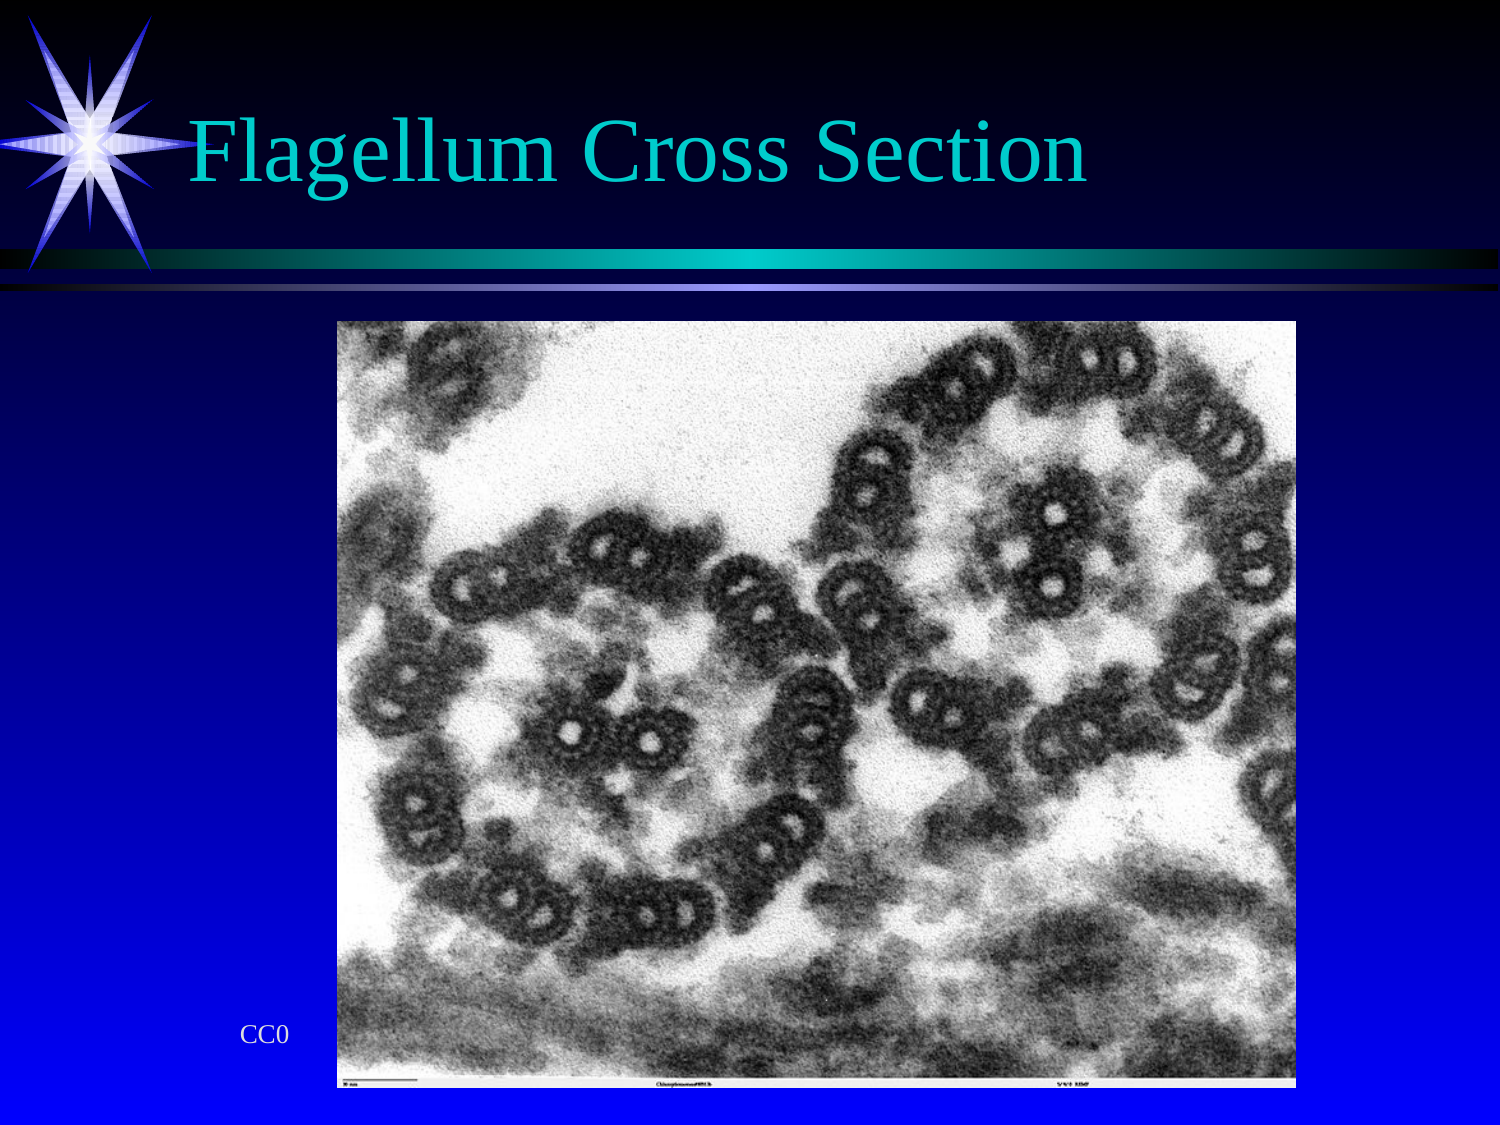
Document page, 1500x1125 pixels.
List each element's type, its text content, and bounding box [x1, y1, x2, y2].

text_box CC0 [225, 1012, 338, 1058]
title Flagellum Cross Section [187, 56, 1463, 244]
picture [337, 321, 1296, 1088]
